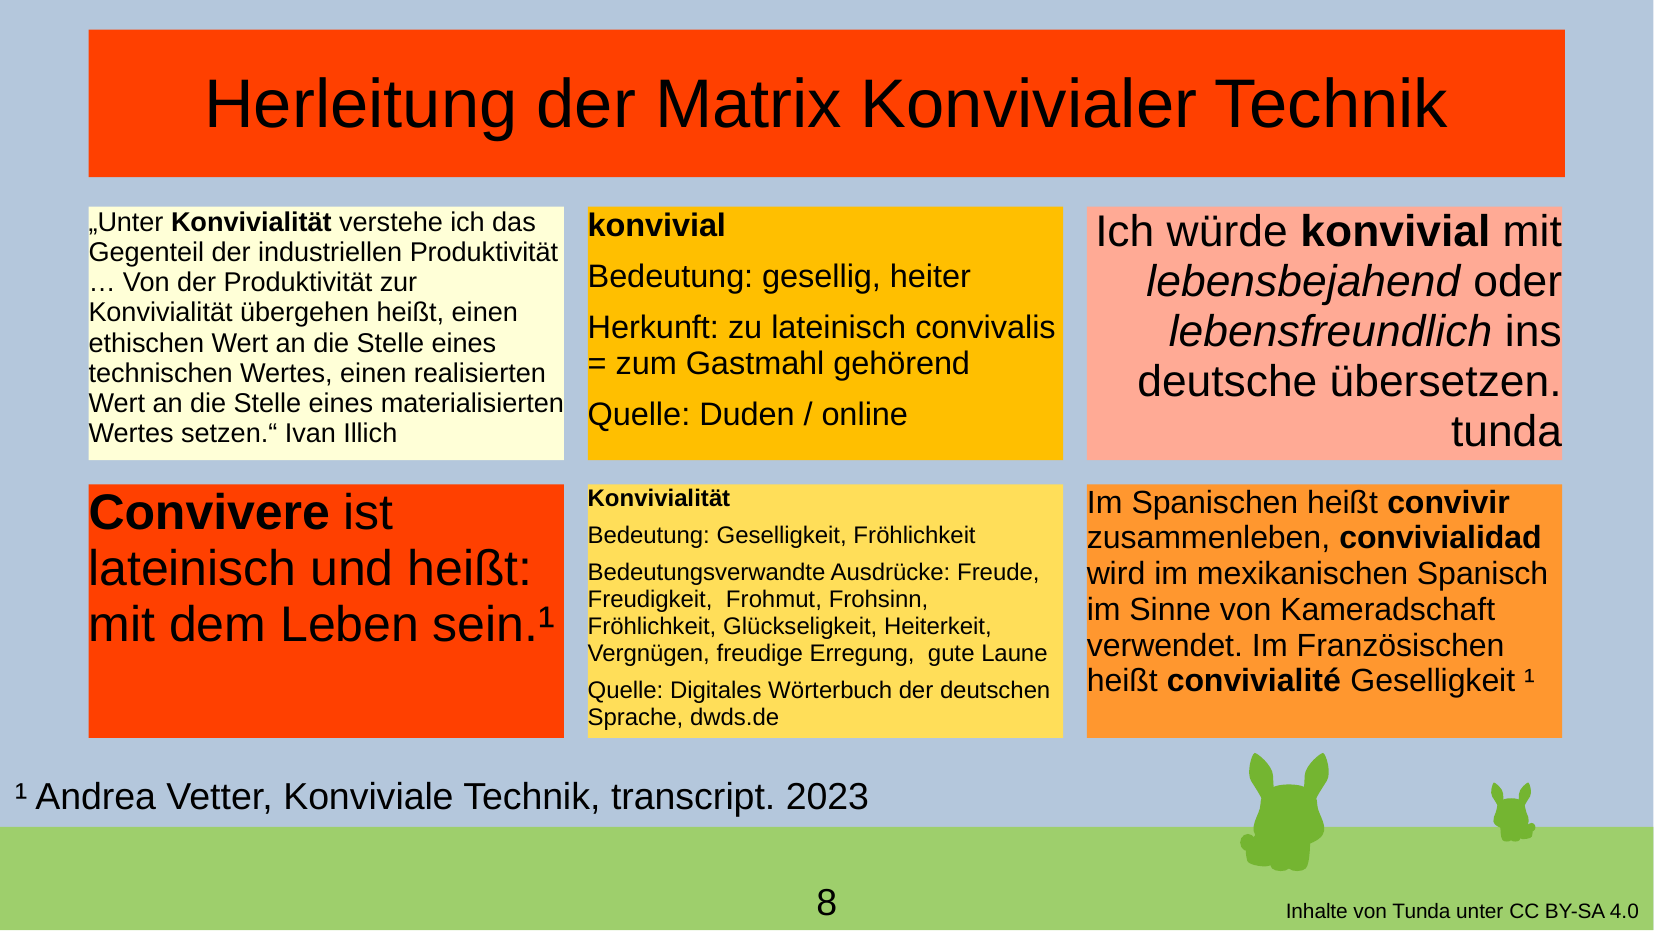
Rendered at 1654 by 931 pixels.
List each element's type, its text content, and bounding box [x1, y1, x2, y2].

list Ich würde konvivial mit lebensbejahend oder lebensfreundlich ins deutsche übersetzen. tunda [1086, 206, 1563, 461]
text_box Inhalte von Tunda unter CC BY-SA 4.0 [944, 856, 1654, 931]
list „Unter Konvivialität verstehe ich das Gegenteil der industriellen Produktivität … Von der Produktivität zur Konvivialität übergehen heißt, einen ethischen Wert an die Stelle eines technischen Wertes, einen realisierten Wert an die Stelle eines materialisierten Wertes setzen.“ Ivan Illich [88, 206, 564, 461]
list Im Spanischen heißt convivir zusammenleben, convivialidad wird im mexikanischen Spanisch im Sinne von Kameradschaft verwendet. Im Französischen heißt convivialité Geselligkeit ¹ [1086, 484, 1563, 738]
text_box ¹ Andrea Vetter, Konviviale Technik, transcript. 2023 [0, 767, 916, 867]
list Konvivialität Bedeutung: Geselligkeit, Fröhlichkeit Bedeutungsverwandte Ausdrücke: Freude, Freudigkeit, Frohmut, Frohsinn, Fröhlichkeit, Glückseligkeit, Heiterkeit, Vergnügen, freudige Erregung, gute Laune Quelle: Digitales Wörterbuch der deutschen Sprache, dwds.de [587, 484, 1064, 738]
list konvivial Bedeutung: gesellig, heiter Herkunft: zu lateinisch convivalis = zum Gastmahl gehörend Quelle: Duden / online [587, 206, 1064, 461]
list Convivere ist lateinisch und heißt: mit dem Leben sein.¹ [88, 484, 564, 738]
title Herleitung der Matrix Konvivialer Technik [88, 29, 1565, 178]
text_box <Foliennummer> [259, 874, 1394, 931]
